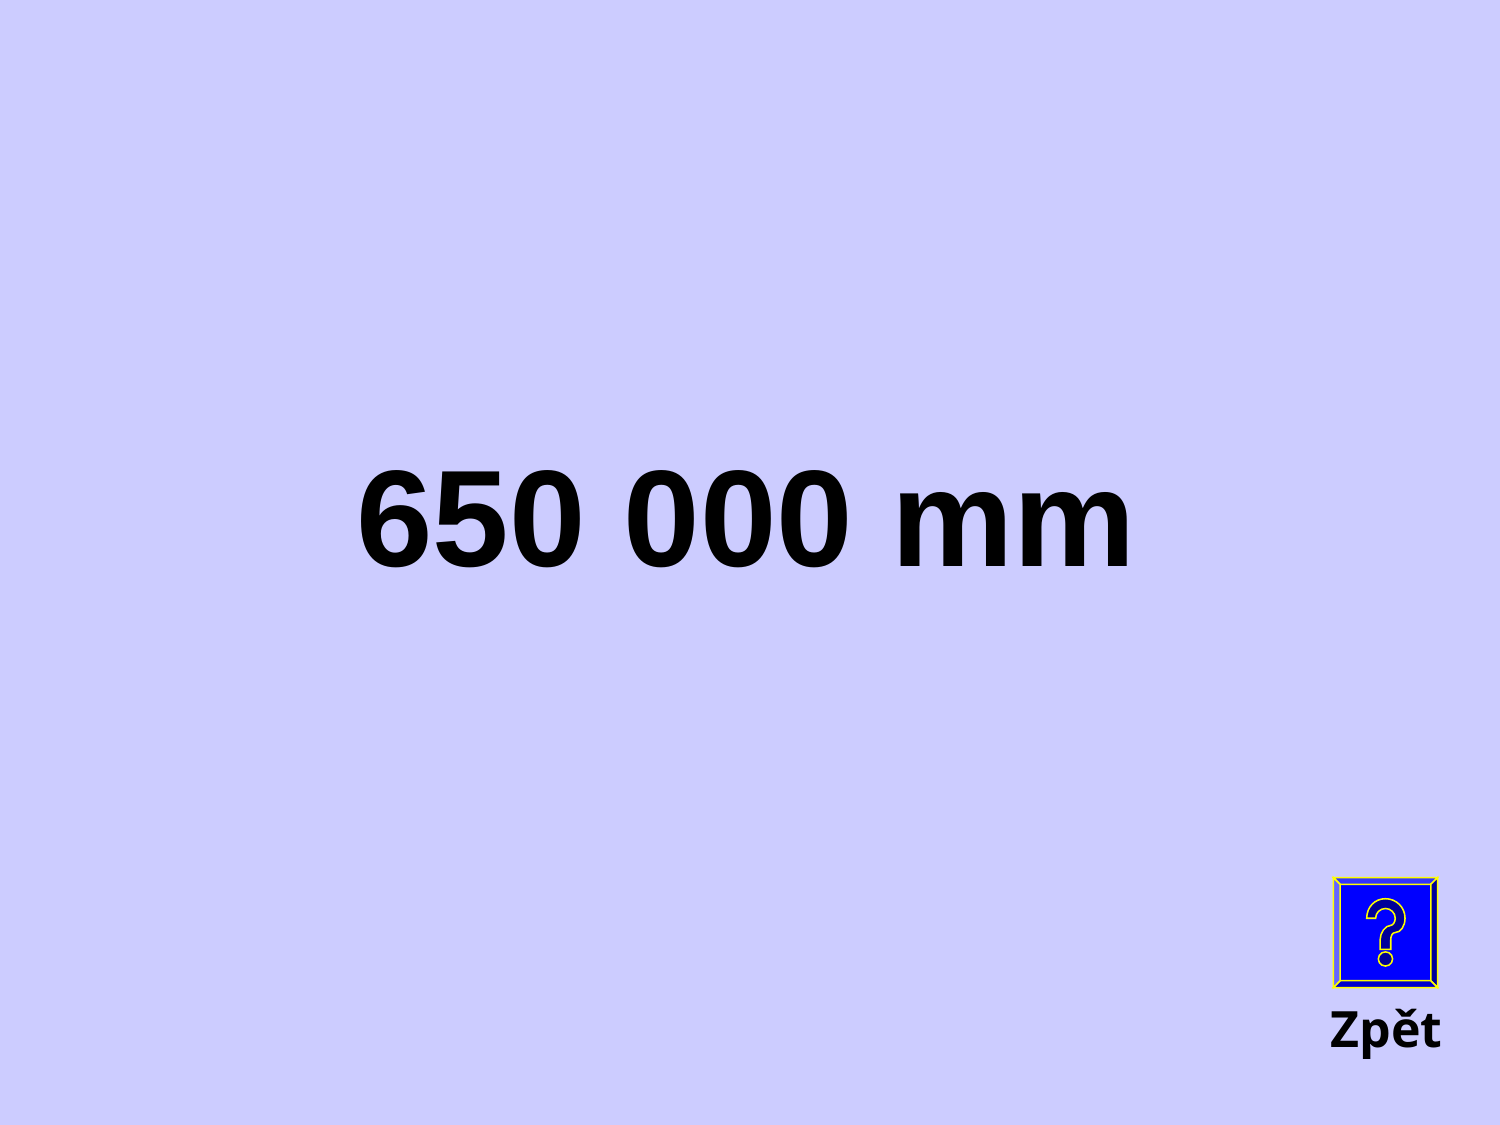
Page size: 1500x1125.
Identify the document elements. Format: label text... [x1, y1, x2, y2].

text_box [1334, 877, 1438, 988]
text_box Zpět [1274, 990, 1500, 1066]
text_box 650 000 mm [55, 420, 1438, 602]
